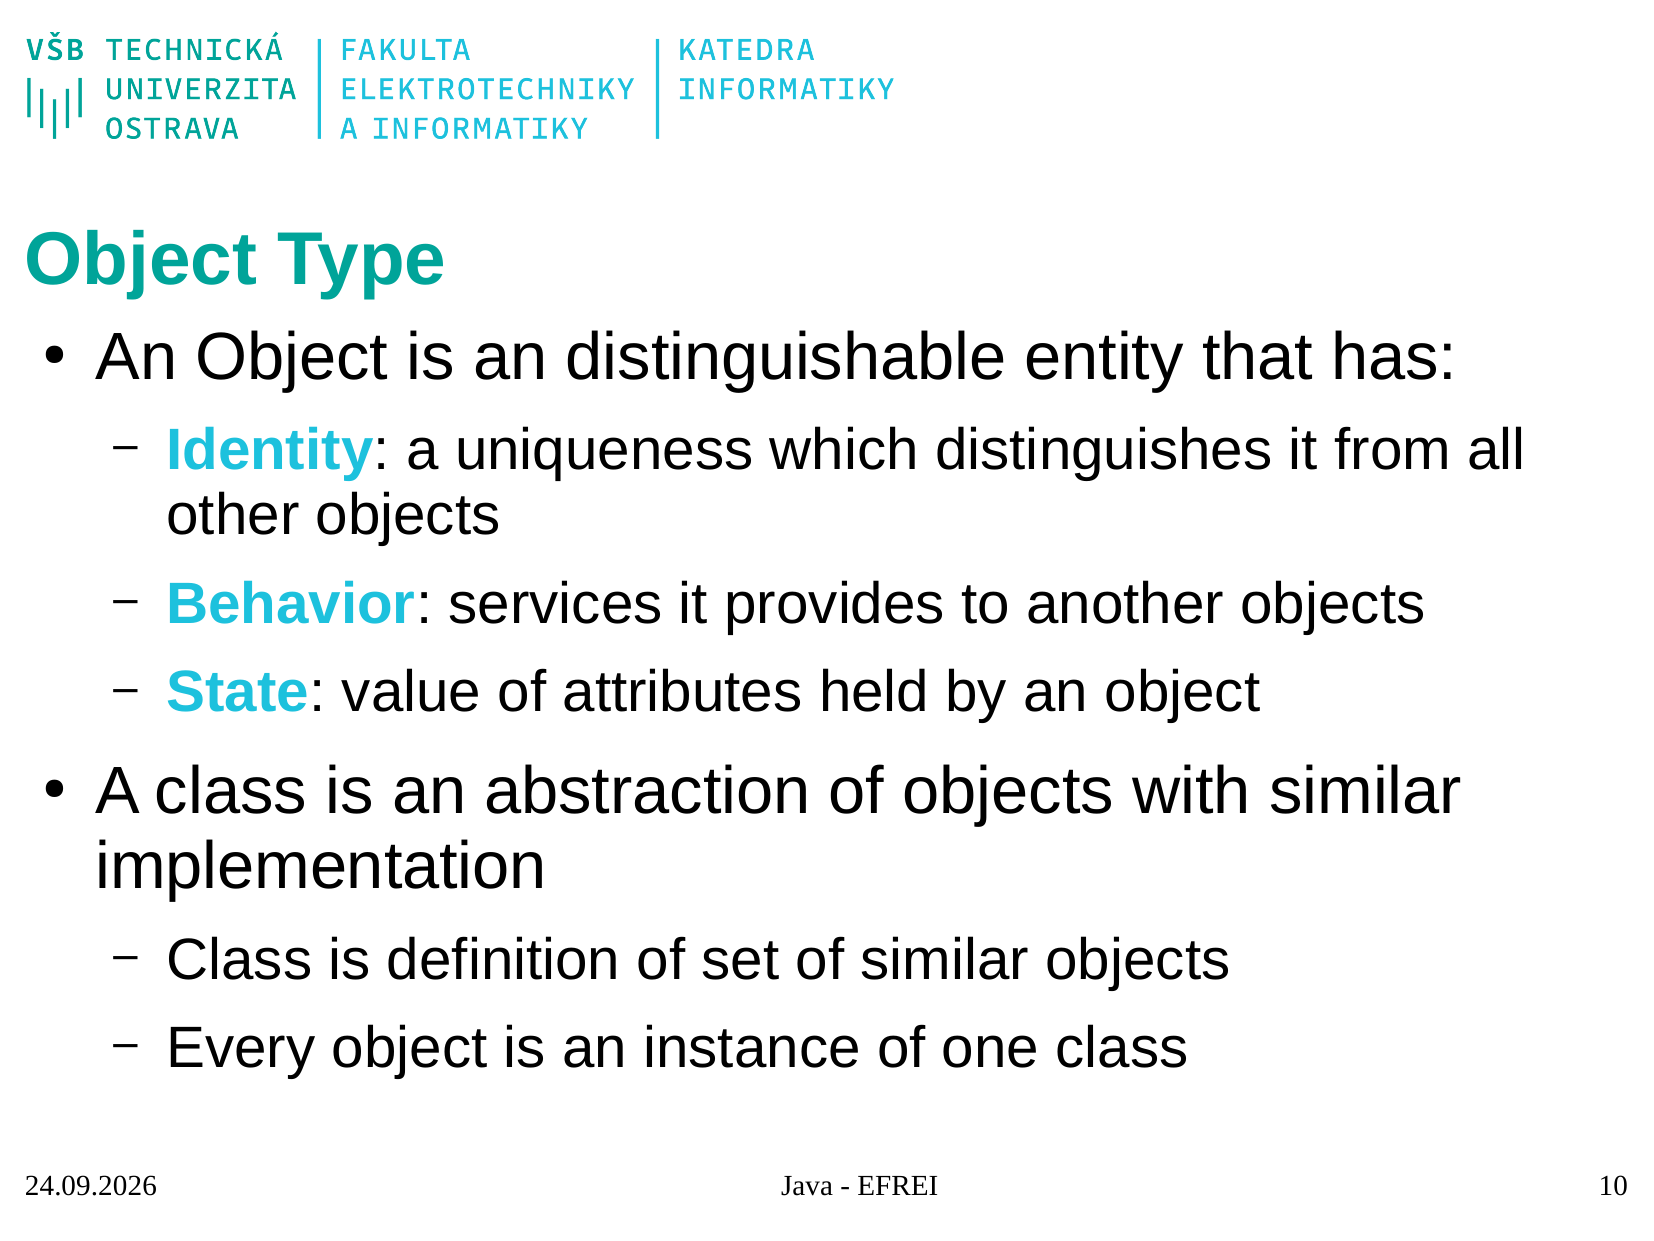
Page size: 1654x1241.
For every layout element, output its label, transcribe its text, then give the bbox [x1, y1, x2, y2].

title Object Type [24, 169, 1629, 300]
list An Object is an distinguishable entity that has: Identity: a uniqueness which distinguishes it from all other objects Behavior: services it provides to another objects State: value of attributes held by an object A class is an abstraction of objects with similar implementation Class is definition of set of similar objects Every object is an instance of one class [24, 318, 1629, 1146]
picture [26, 31, 894, 139]
